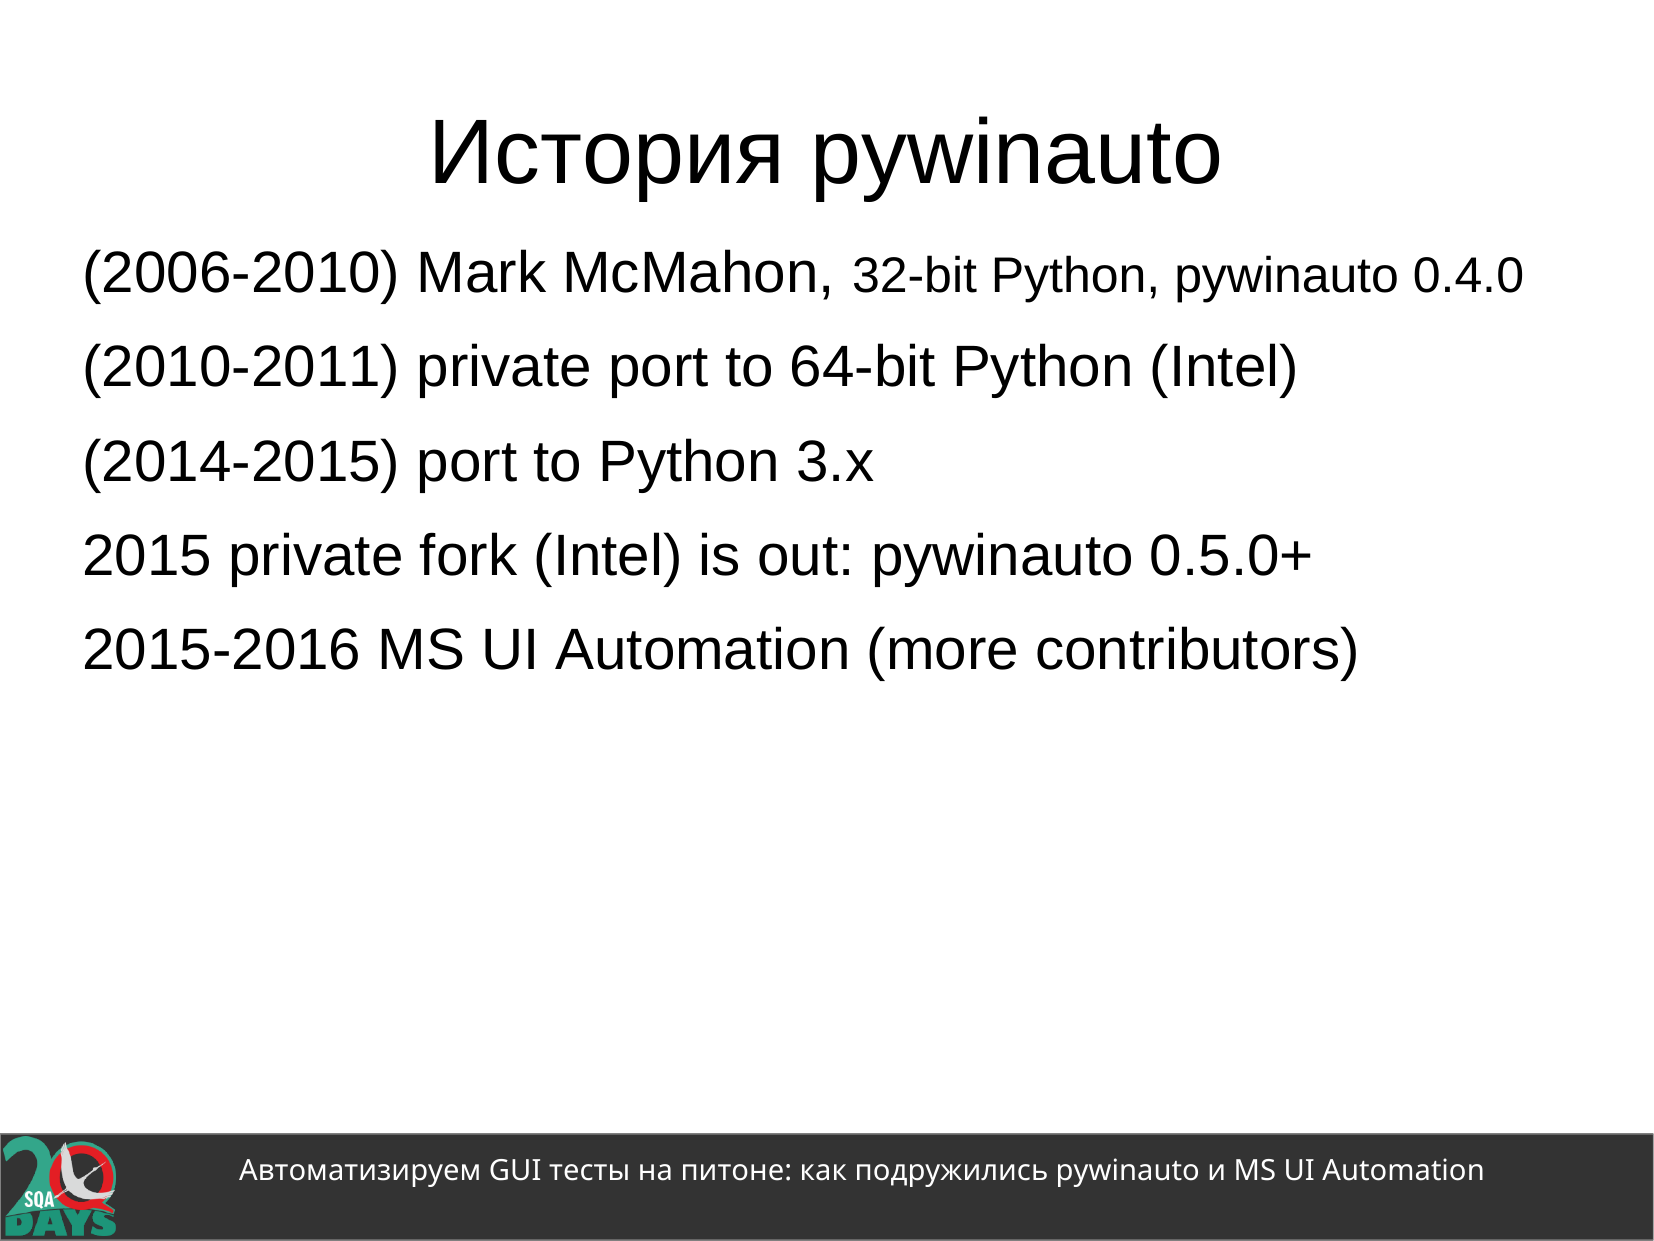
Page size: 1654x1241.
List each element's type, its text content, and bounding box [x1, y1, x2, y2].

text_box Автоматизируем GUI тесты на питоне: как подружились pywinauto и MS UI Automation [224, 1145, 1607, 1229]
text_box [0, 1133, 1654, 1241]
subtitle (2006-2010) Mark McMahon, 32-bit Python, pywinauto 0.4.0 (2010-2011) private port to 64-bit Python (Intel) (2014-2015) port to Python 3.x 2015 private fork (Intel) is out: pywinauto 0.5.0+ 2015-2016 MS UI Automation (more contributors) [82, 240, 1571, 1059]
picture [3, 1136, 116, 1236]
title История pywinauto [82, 49, 1571, 240]
